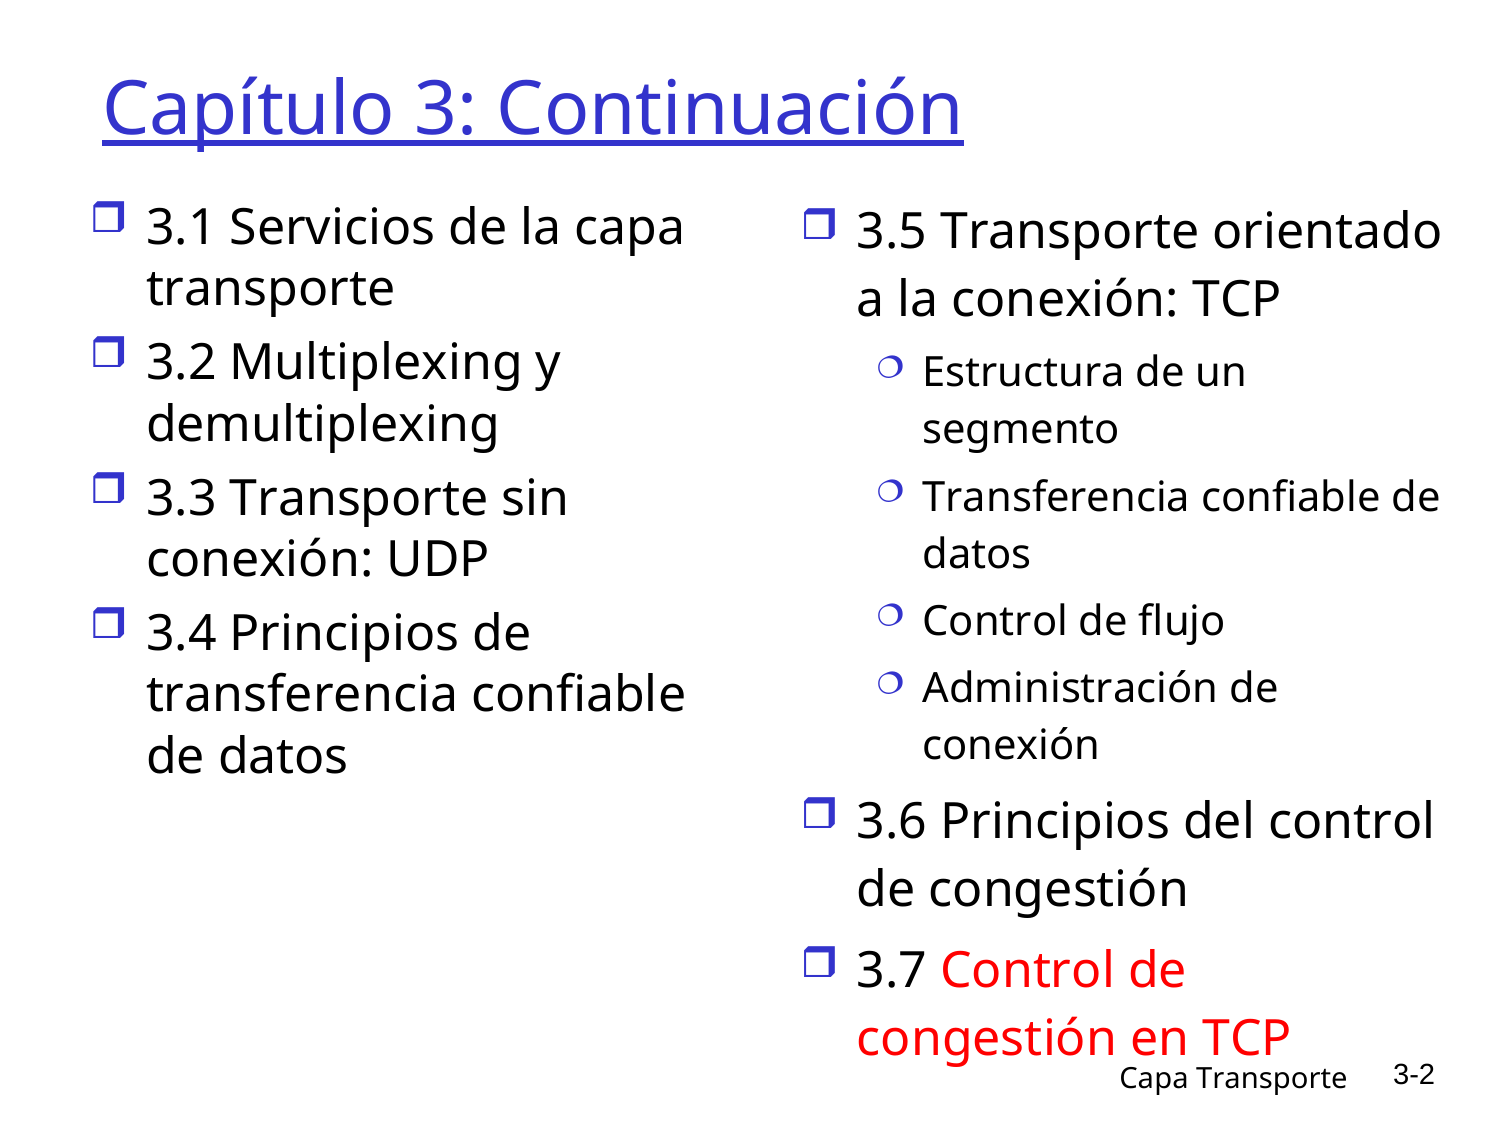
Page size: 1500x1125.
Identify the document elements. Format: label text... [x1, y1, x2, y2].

title Capítulo 3: Continuación [87, 15, 1463, 196]
list 3.1 Servicios de la capa transporte 3.2 Multiplexing y demultiplexing 3.3 Transporte sin conexión: UDP 3.4 Principios de transferencia confiable de datos [75, 187, 753, 1028]
list 3.5 Transporte orientado a la conexión: TCP Estructura de un segmento Transferencia confiable de datos Control de flujo Administración de conexión 3.6 Principios del control de congestión 3.7 Control de congestión en TCP [785, 187, 1464, 1028]
